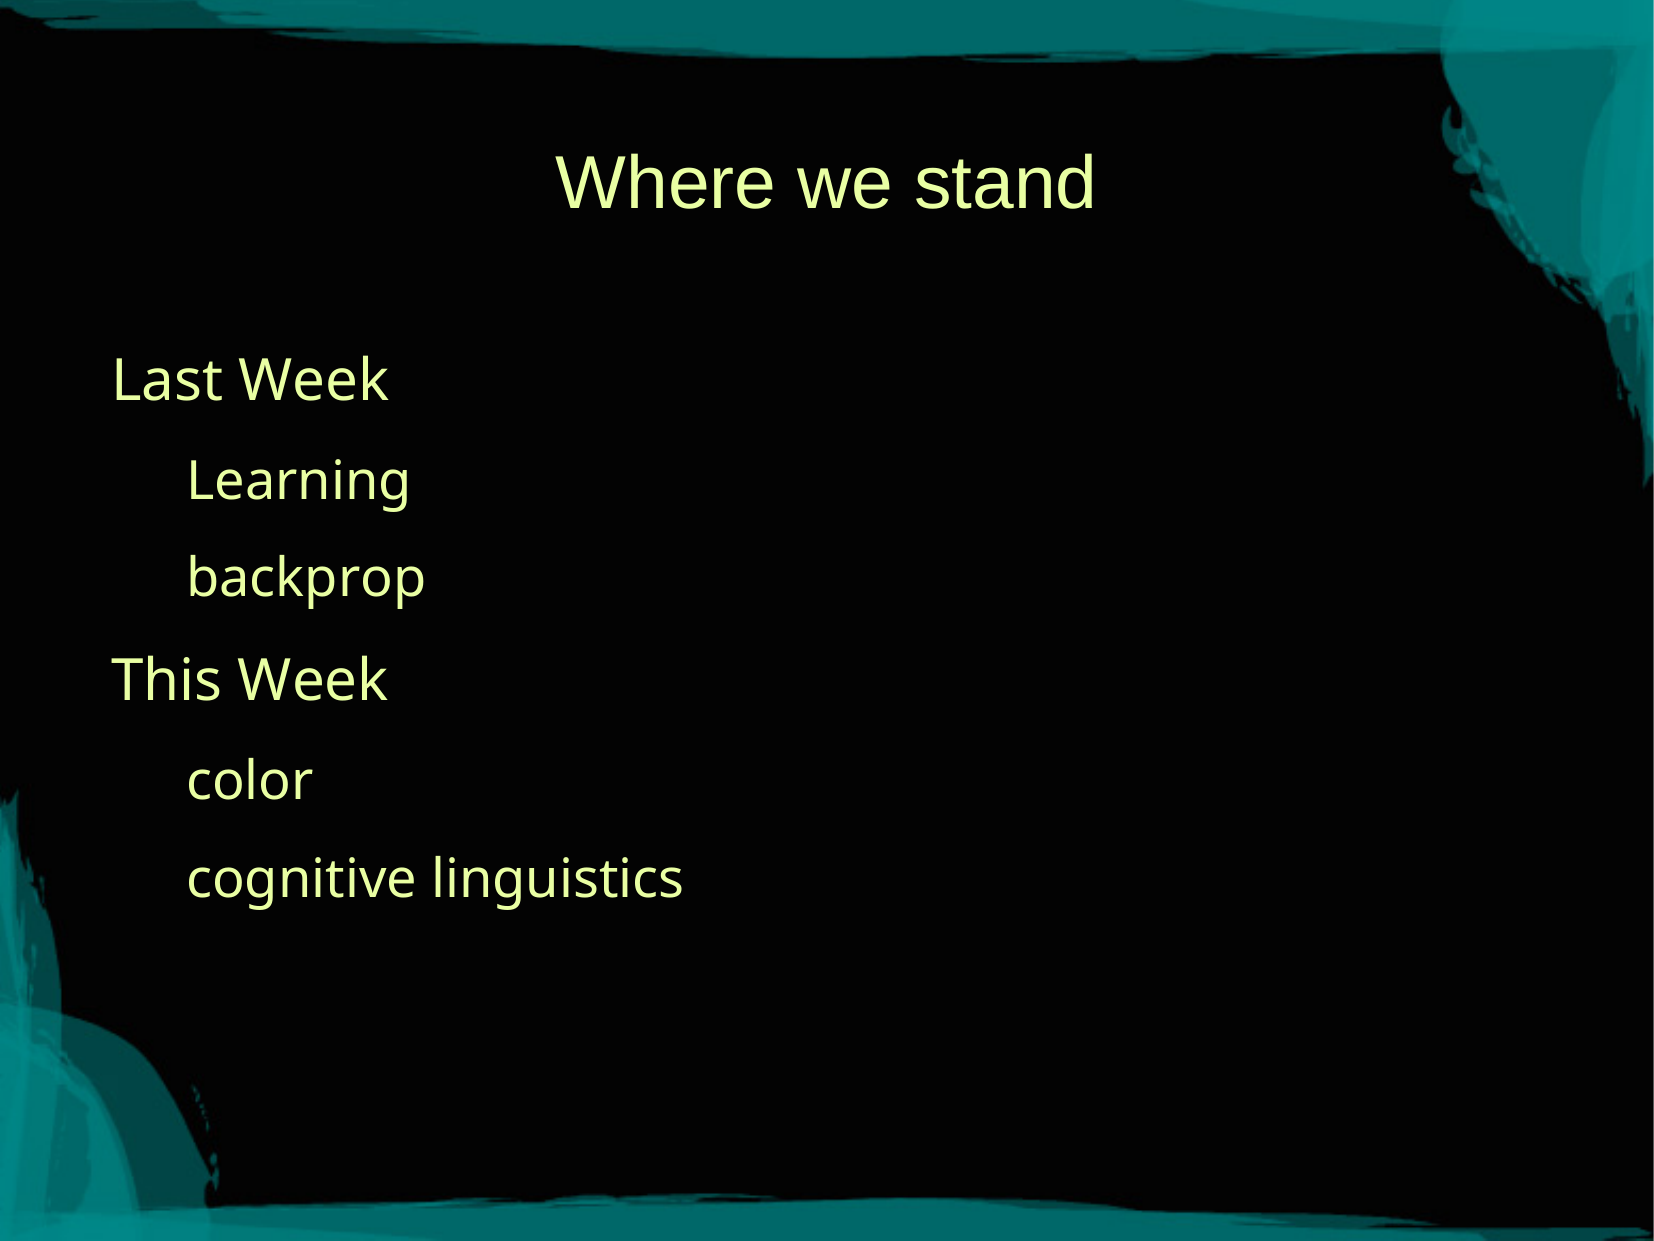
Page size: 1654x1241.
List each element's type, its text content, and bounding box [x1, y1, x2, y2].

title Where we stand [96, 76, 1558, 290]
picture [0, 0, 1654, 1241]
list Last Week Learning backprop This Week color cognitive linguistics [96, 330, 1558, 1130]
